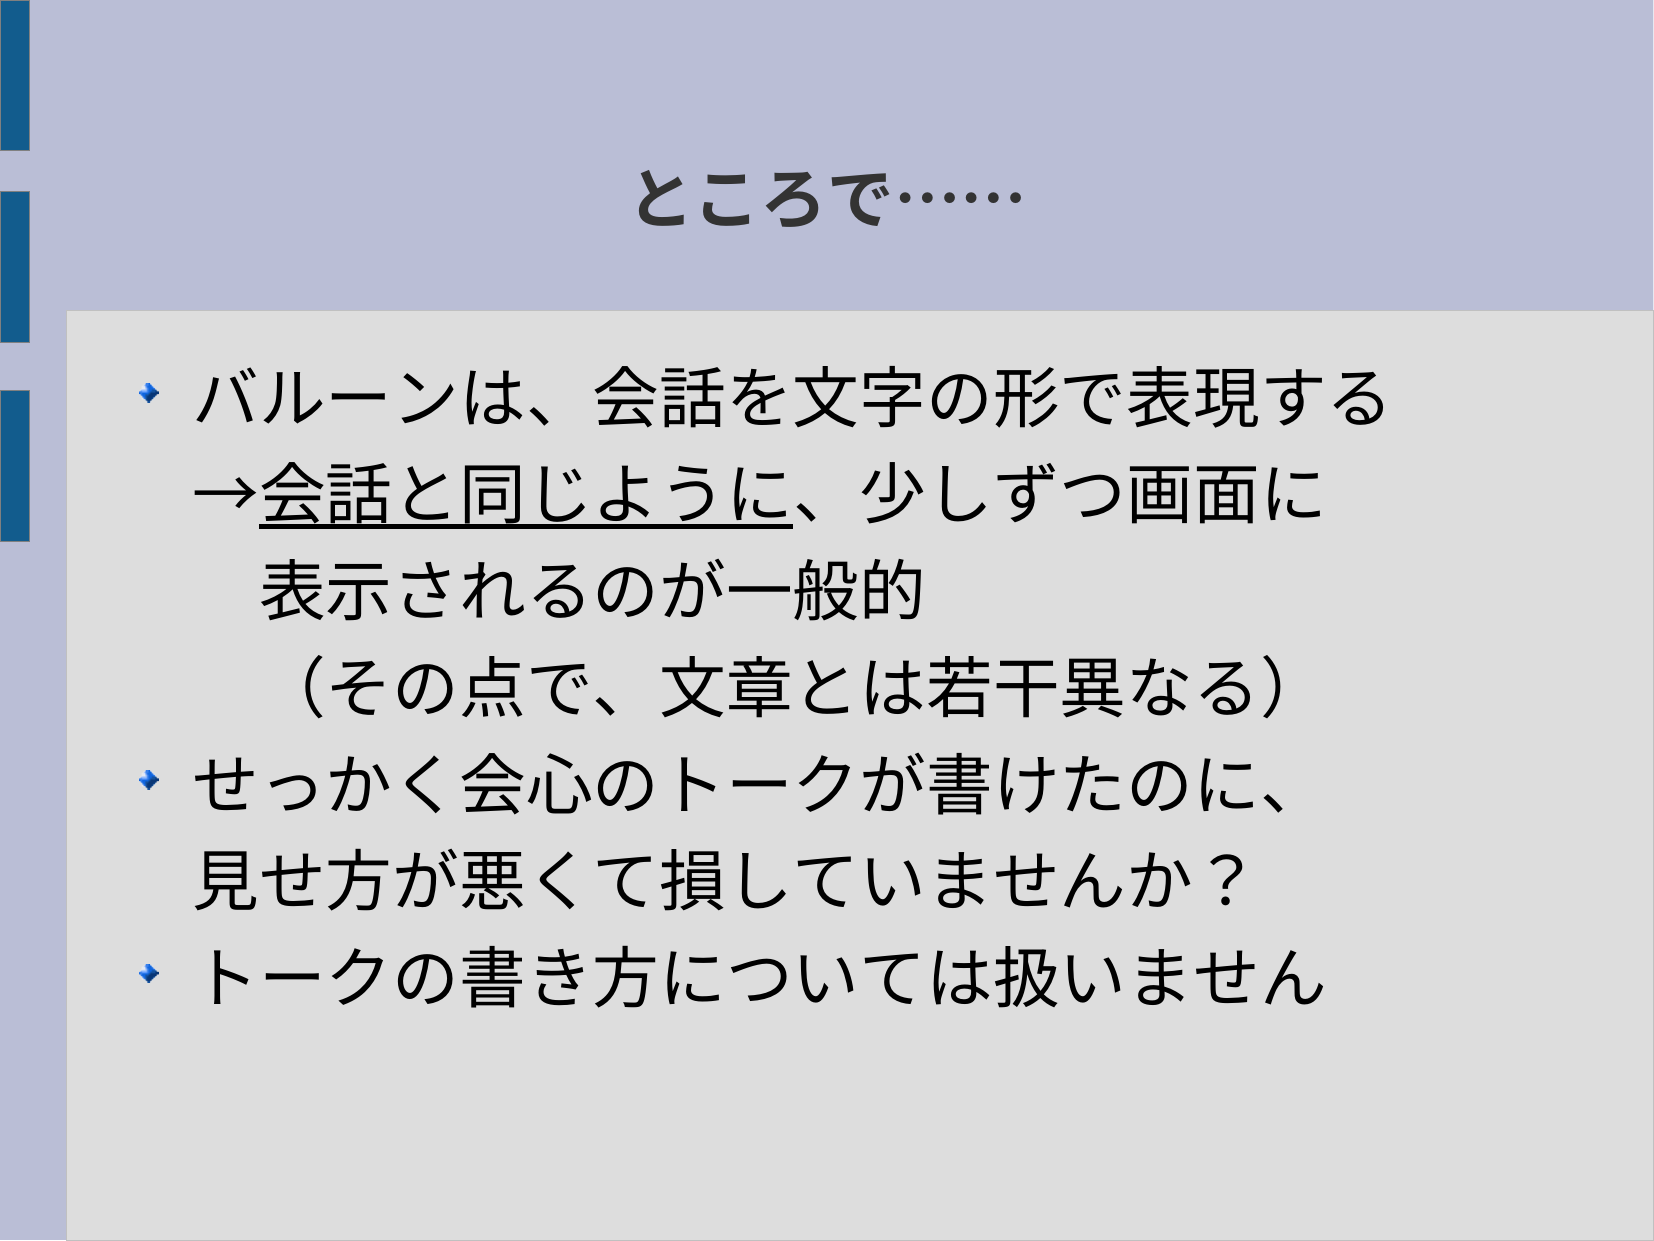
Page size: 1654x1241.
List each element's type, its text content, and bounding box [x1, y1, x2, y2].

list バルーンは、会話を文字の形で表現する →会話と同じように、少しずつ画面に 表示されるのが一般的 （その点で、文章とは若干異なる） せっかく会心のトークが書けたのに、 見せ方が悪くて損していませんか？ トークの書き方については扱いません [121, 344, 1534, 1127]
title ところで…… [121, 91, 1534, 299]
